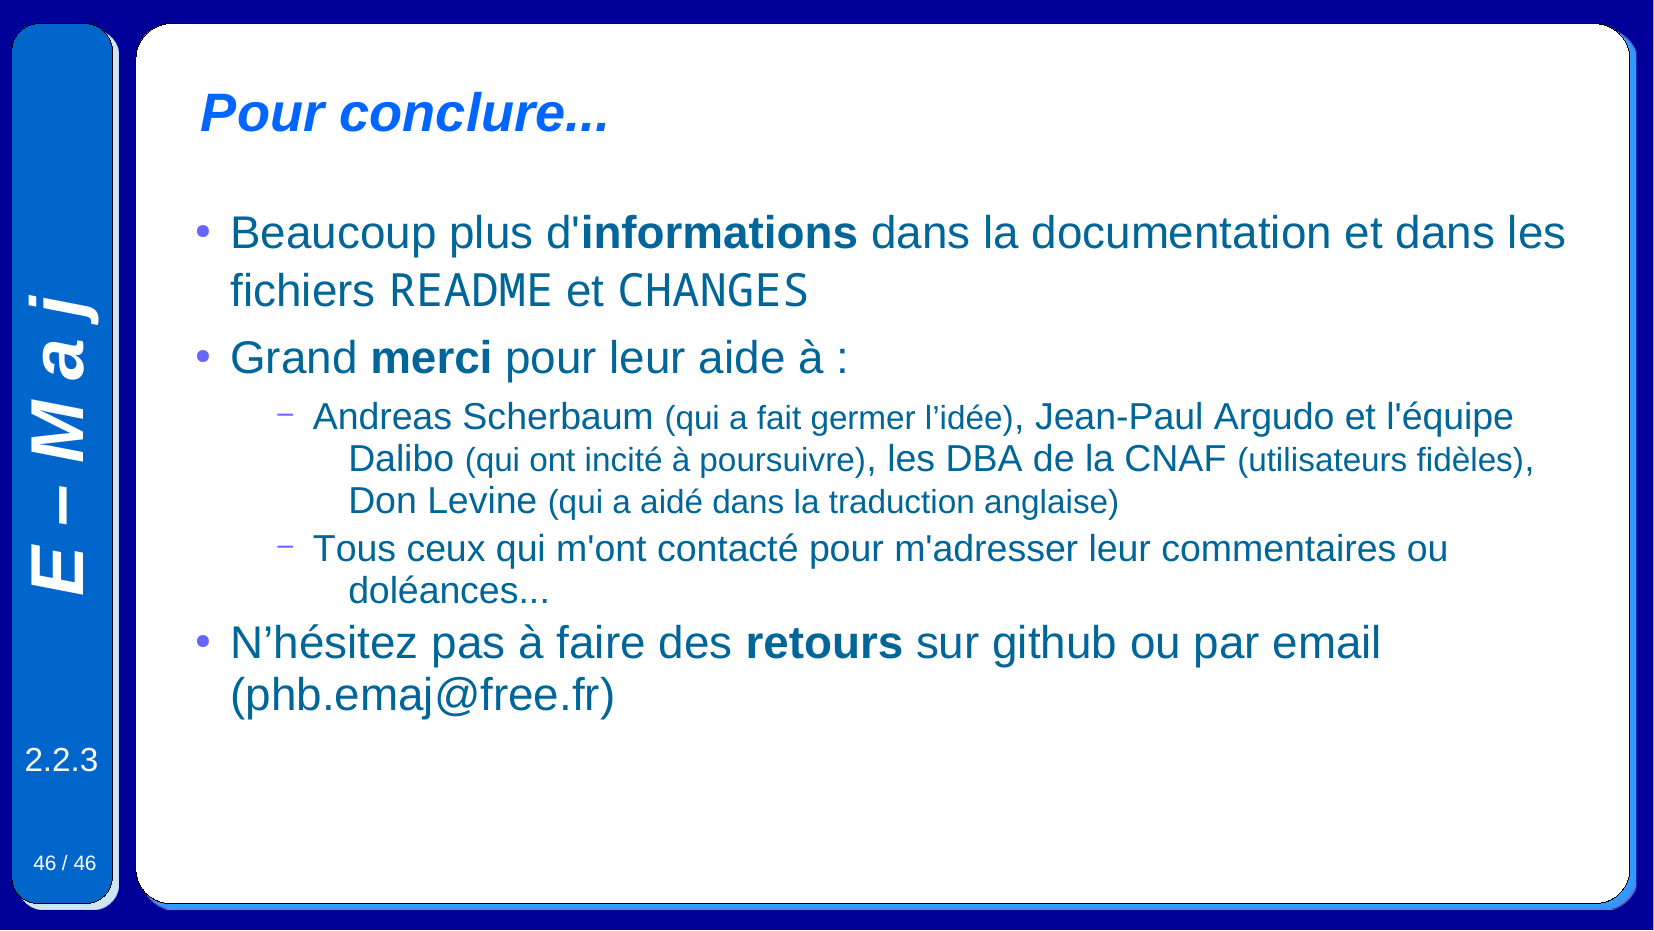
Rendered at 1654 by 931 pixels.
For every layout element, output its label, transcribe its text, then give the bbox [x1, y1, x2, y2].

title Pour conclure... [200, 34, 1575, 191]
list Beaucoup plus d'informations dans la documentation et dans les fichiers README et CHANGES Grand merci pour leur aide à : Andreas Scherbaum (qui a fait germer l’idée), Jean-Paul Argudo et l'équipe Dalibo (qui ont incité à poursuivre), les DBA de la CNAF (utilisateurs fidèles), Don Levine (qui a aidé dans la traduction anglaise) Tous ceux qui m'ont contacté pour m'adresser leur commentaires ou doléances... N’hésitez pas à faire des retours sur github ou par email (phb.emaj@free.fr) [177, 206, 1587, 827]
